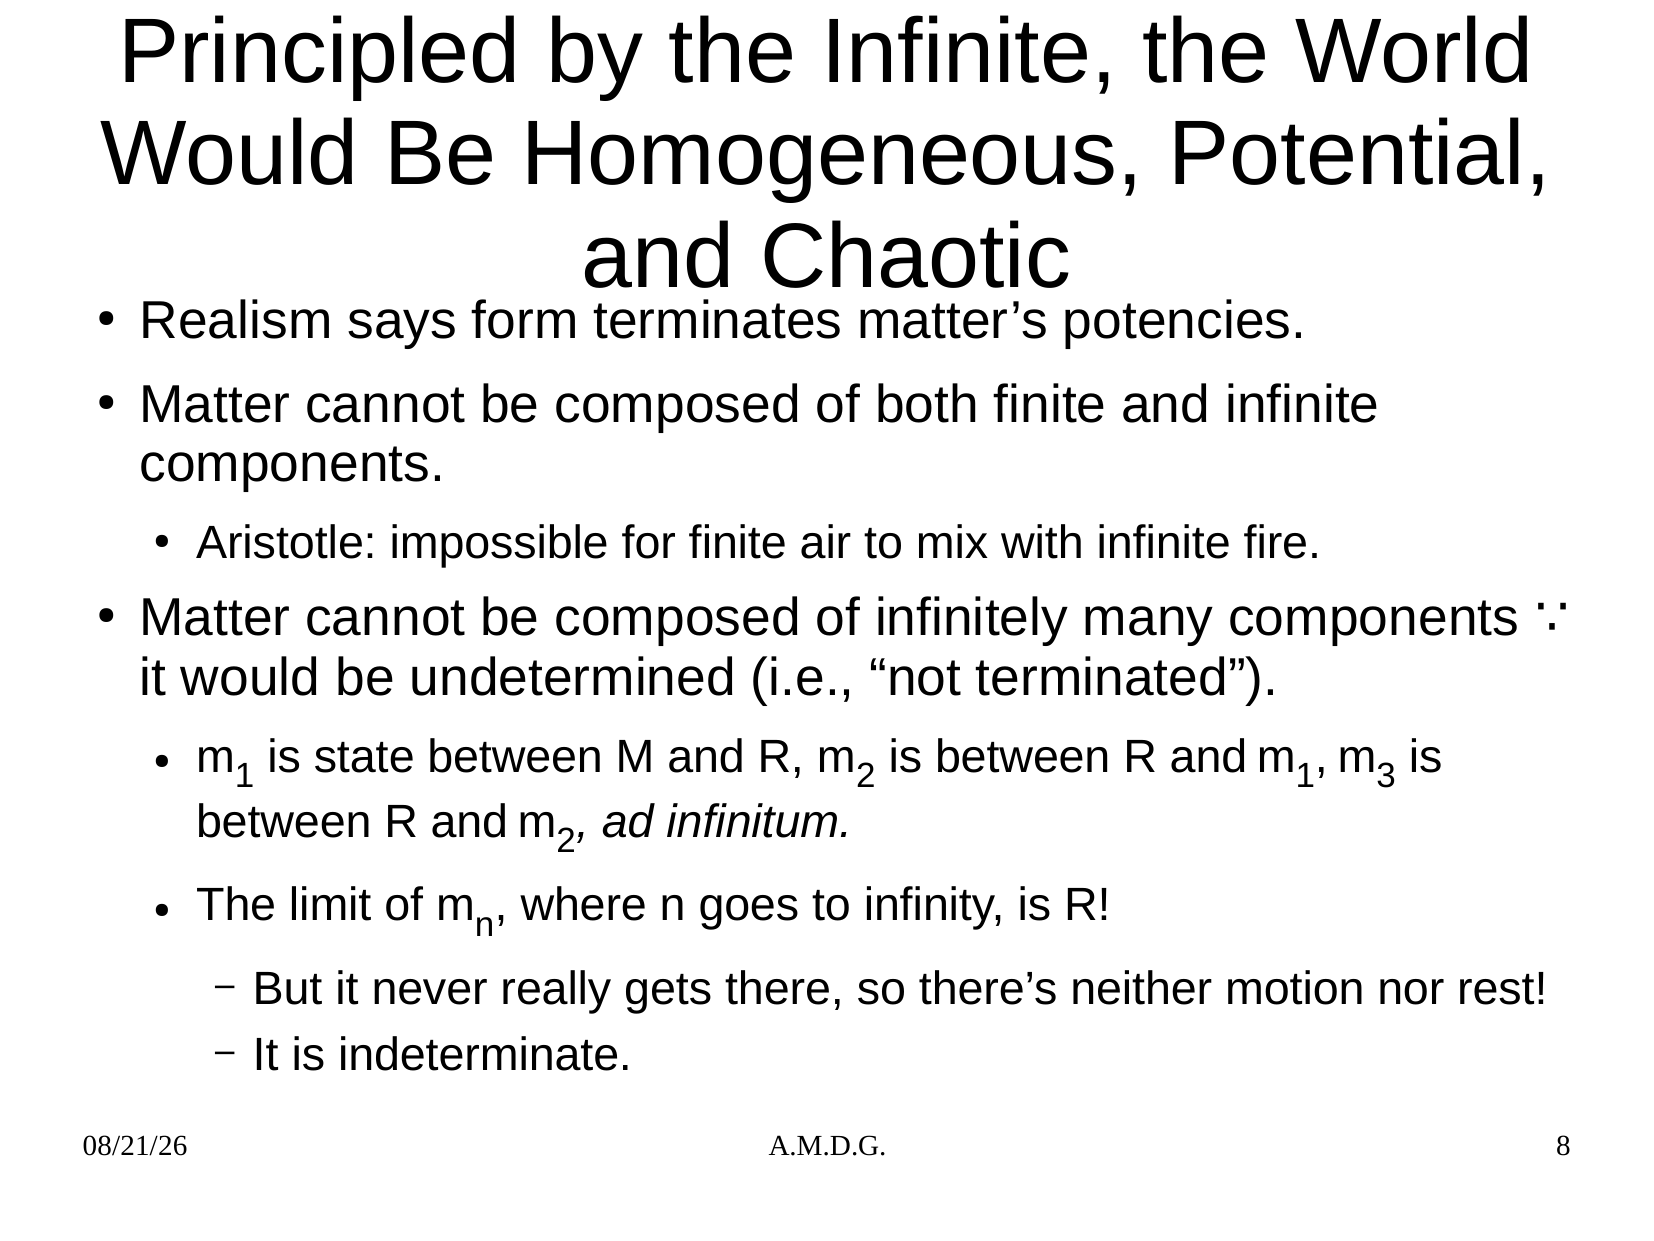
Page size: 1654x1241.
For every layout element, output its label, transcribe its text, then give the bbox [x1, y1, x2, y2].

list Realism says form terminates matter’s potencies. Matter cannot be composed of both finite and infinite components. Aristotle: impossible for finite air to mix with infinite fire. Matter cannot be composed of infinitely many components ∵ it would be undetermined (i.e., “not terminated”). m1 is state between M and R, m2 is between R and m1, m3 is between R and m2, ad infinitum. The limit of mn, where n goes to infinity, is R! But it never really gets there, so there’s neither motion nor rest! It is indeterminate. [82, 290, 1571, 1109]
title Principled by the Infinite, the World Would Be Homogeneous, Potential, and Chaotic [82, 0, 1571, 290]
